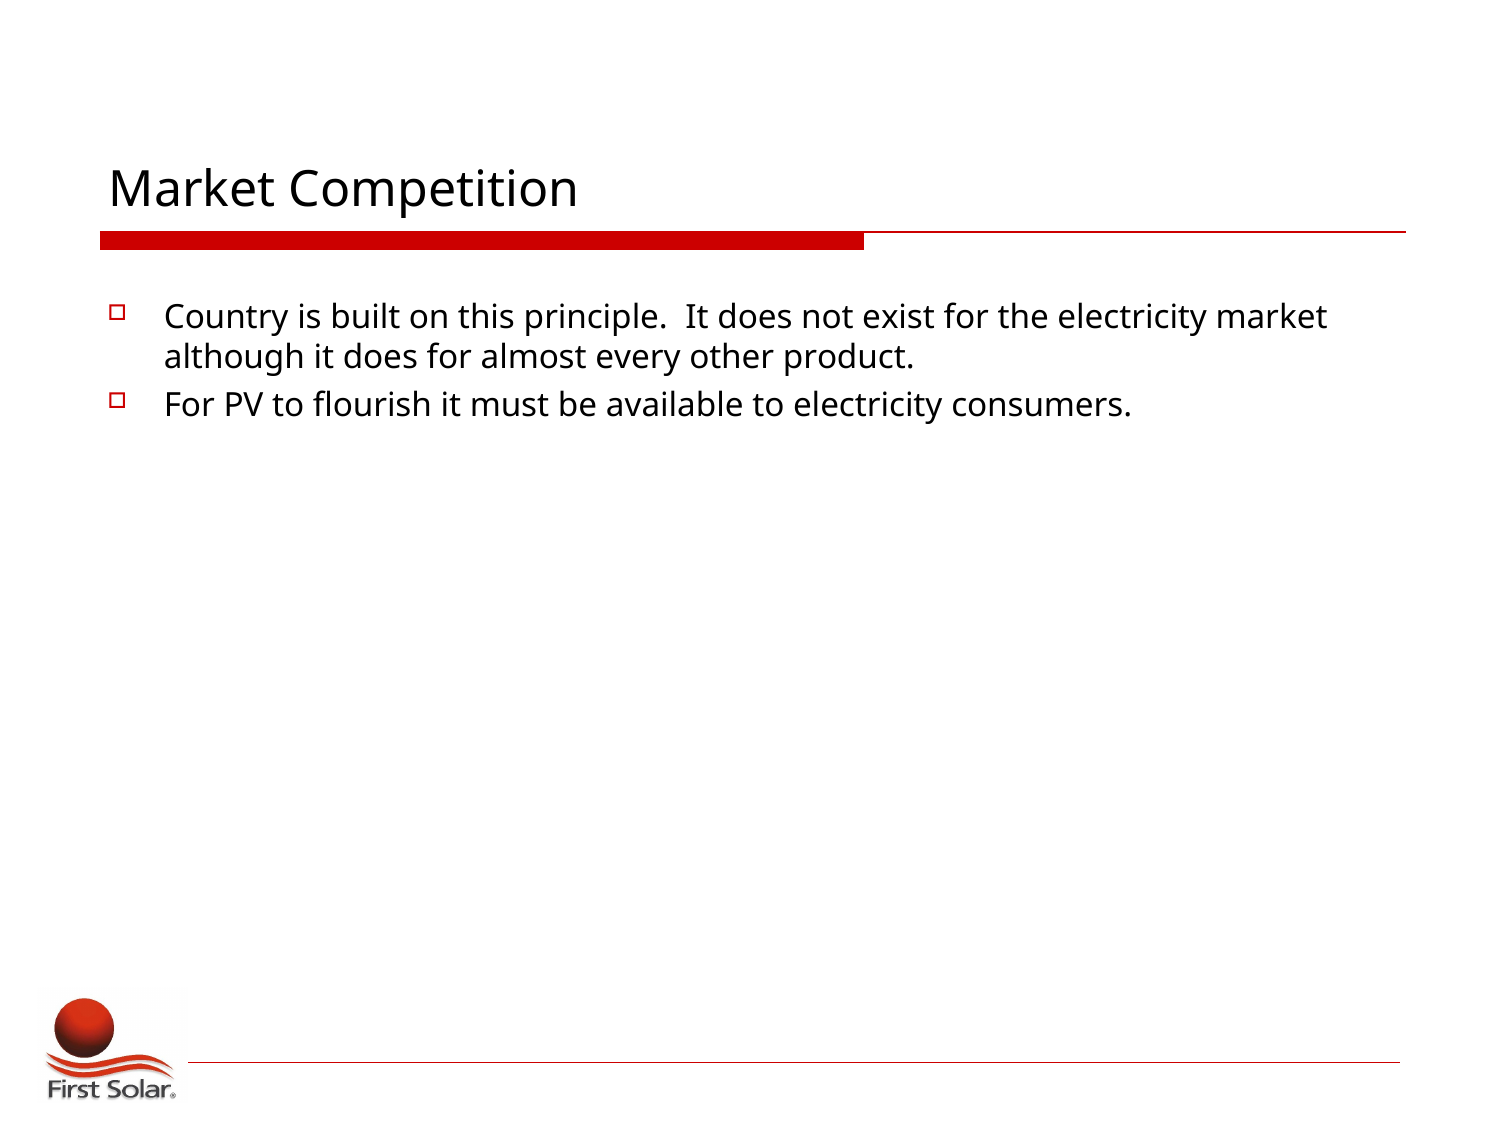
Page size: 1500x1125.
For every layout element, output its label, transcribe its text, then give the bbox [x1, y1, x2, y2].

title Market Competition [94, 24, 1407, 225]
picture [37, 987, 188, 1103]
list Country is built on this principle. It does not exist for the electricity market although it does for almost every other product. For PV to flourish it must be available to electricity consumers. [92, 287, 1406, 1025]
